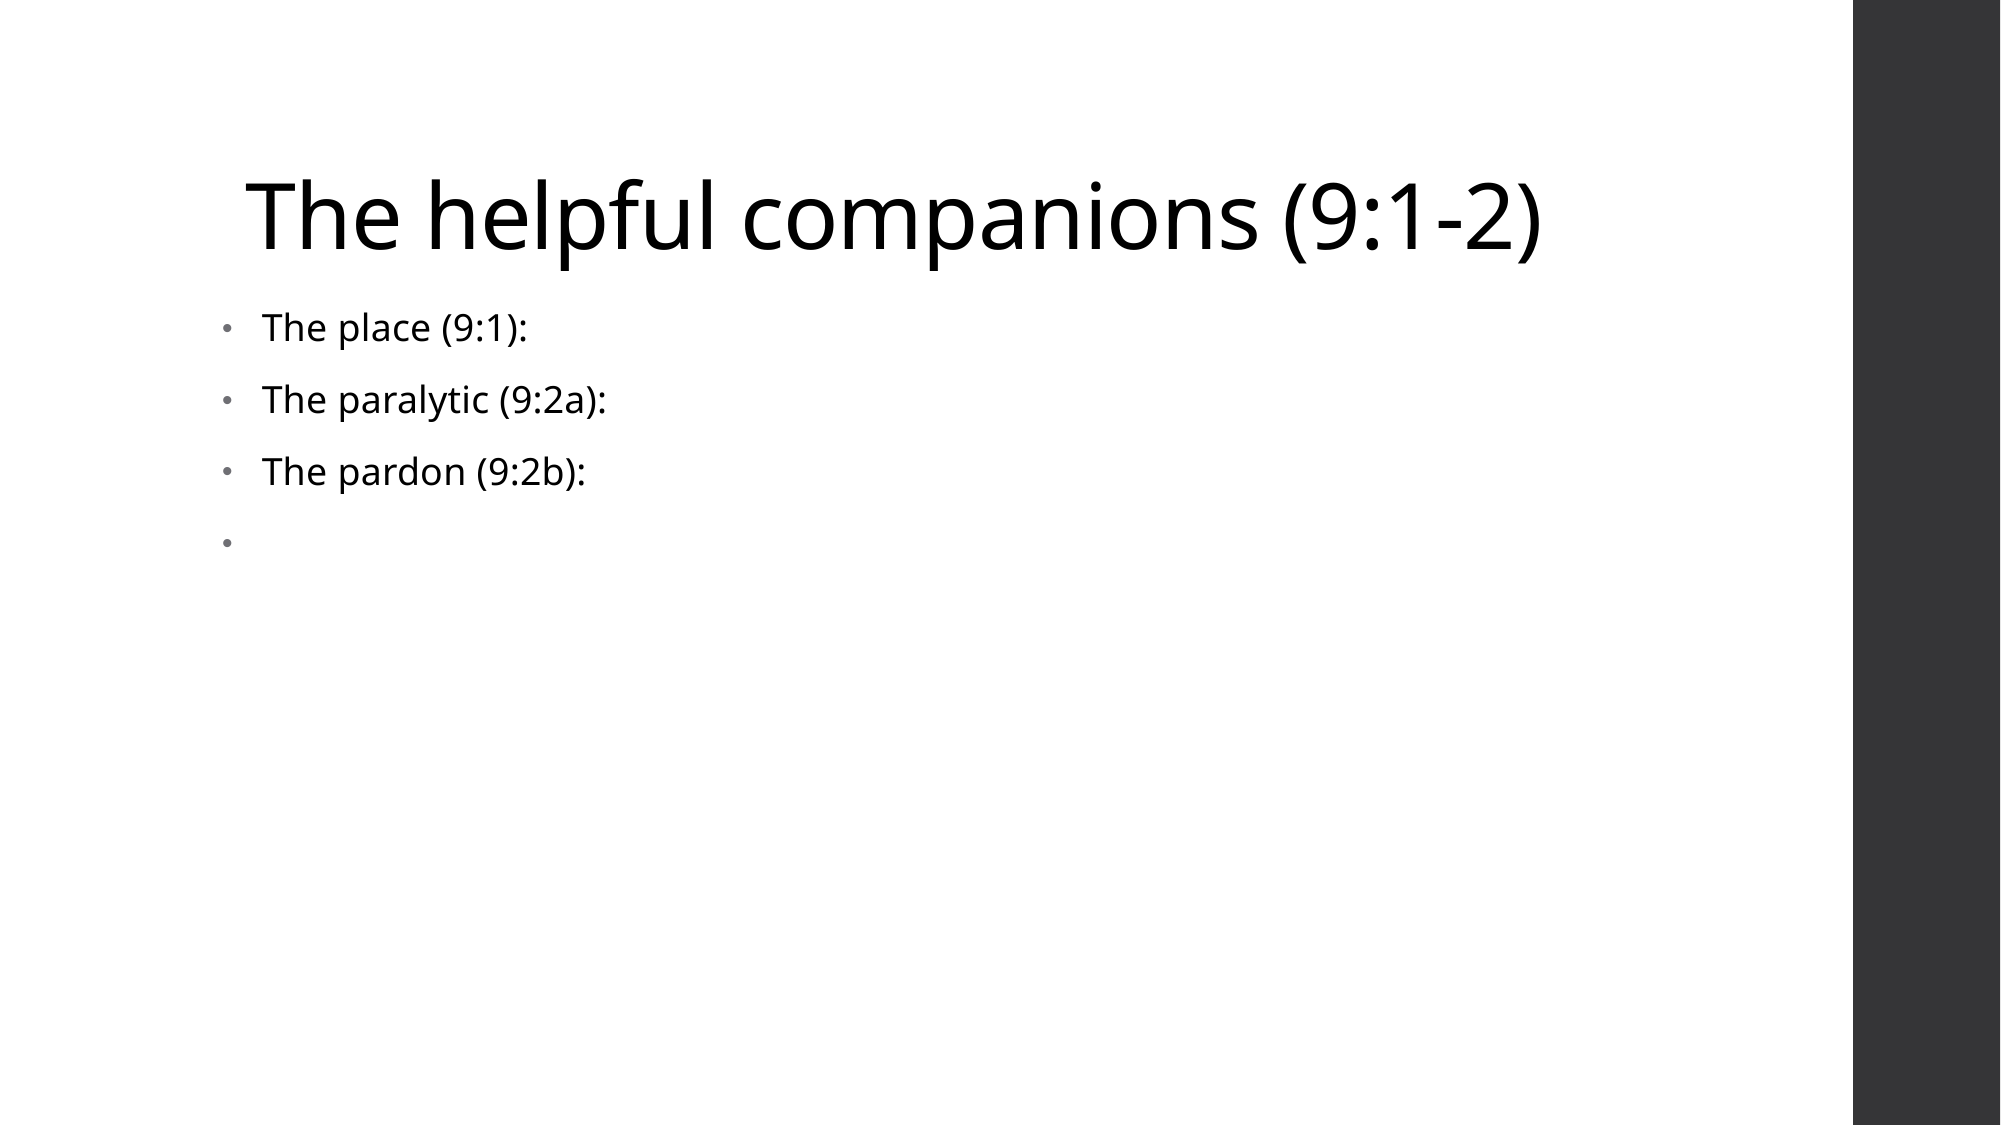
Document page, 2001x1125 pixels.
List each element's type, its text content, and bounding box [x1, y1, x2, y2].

list The place (9:1): The paralytic (9:2a): The pardon (9:2b): [206, 299, 1617, 1014]
title The helpful companions (9:1-2) [206, 60, 1797, 278]
